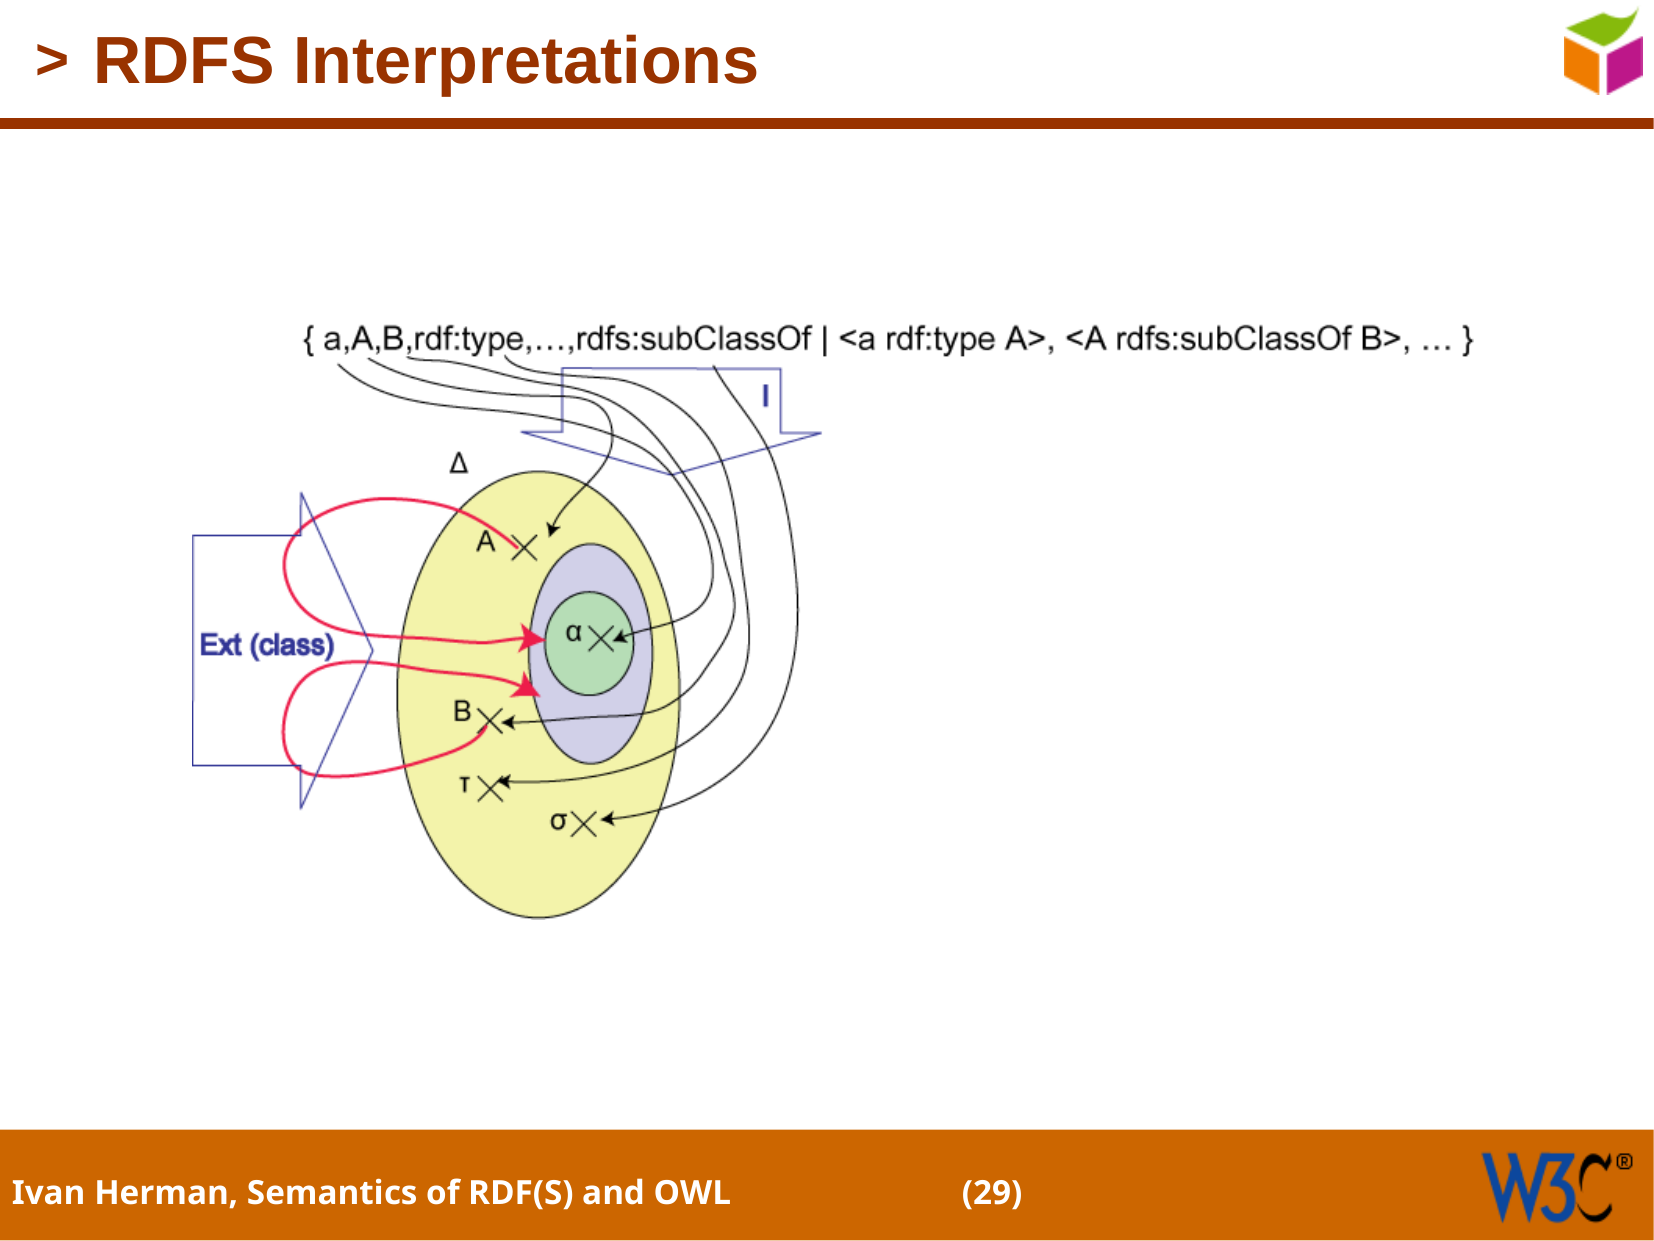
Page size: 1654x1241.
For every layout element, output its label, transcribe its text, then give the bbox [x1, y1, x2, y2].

title RDFS Interpretations [93, 0, 1493, 119]
picture [192, 319, 1474, 920]
picture [1564, 5, 1643, 95]
picture [1477, 1149, 1639, 1228]
